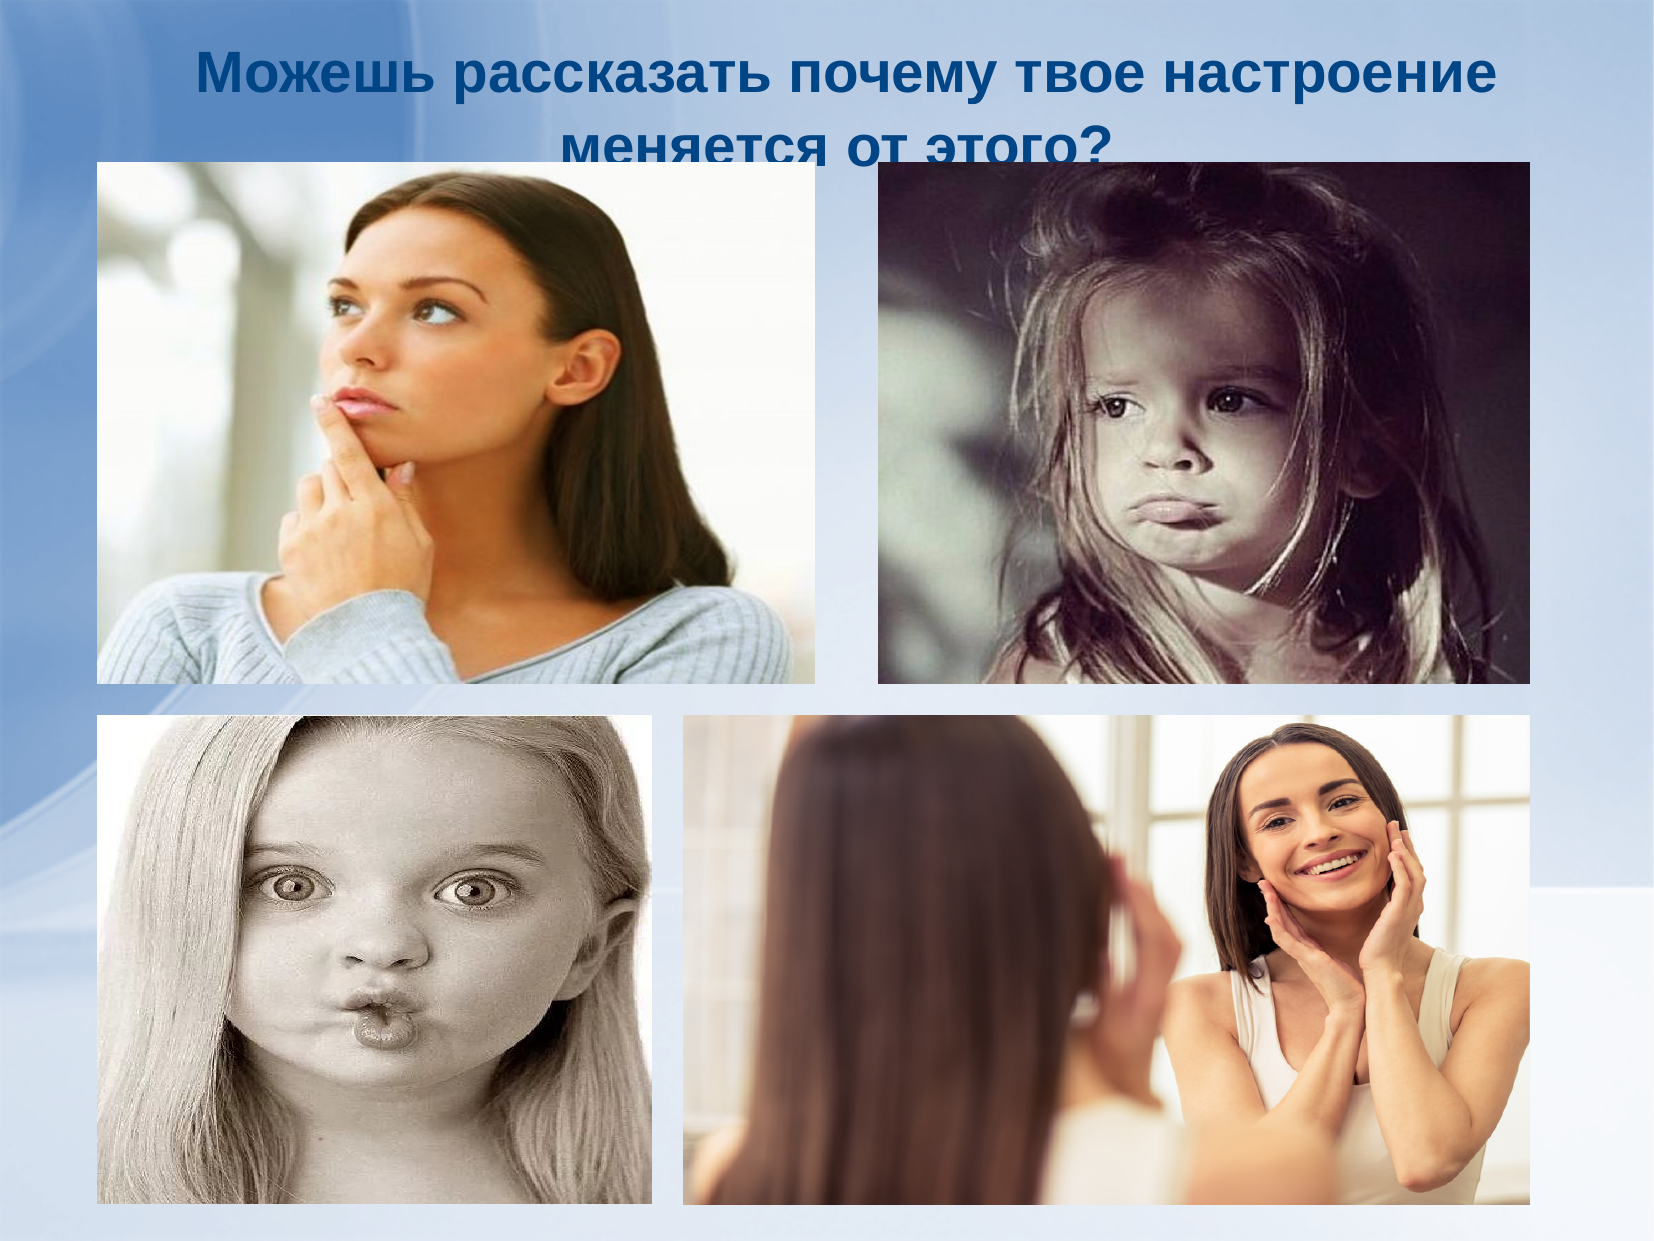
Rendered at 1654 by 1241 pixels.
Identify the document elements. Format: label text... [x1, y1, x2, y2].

picture [0, 0, 1654, 1241]
title Можешь рассказать почему твое настроение меняется от этого? [97, 0, 1577, 196]
